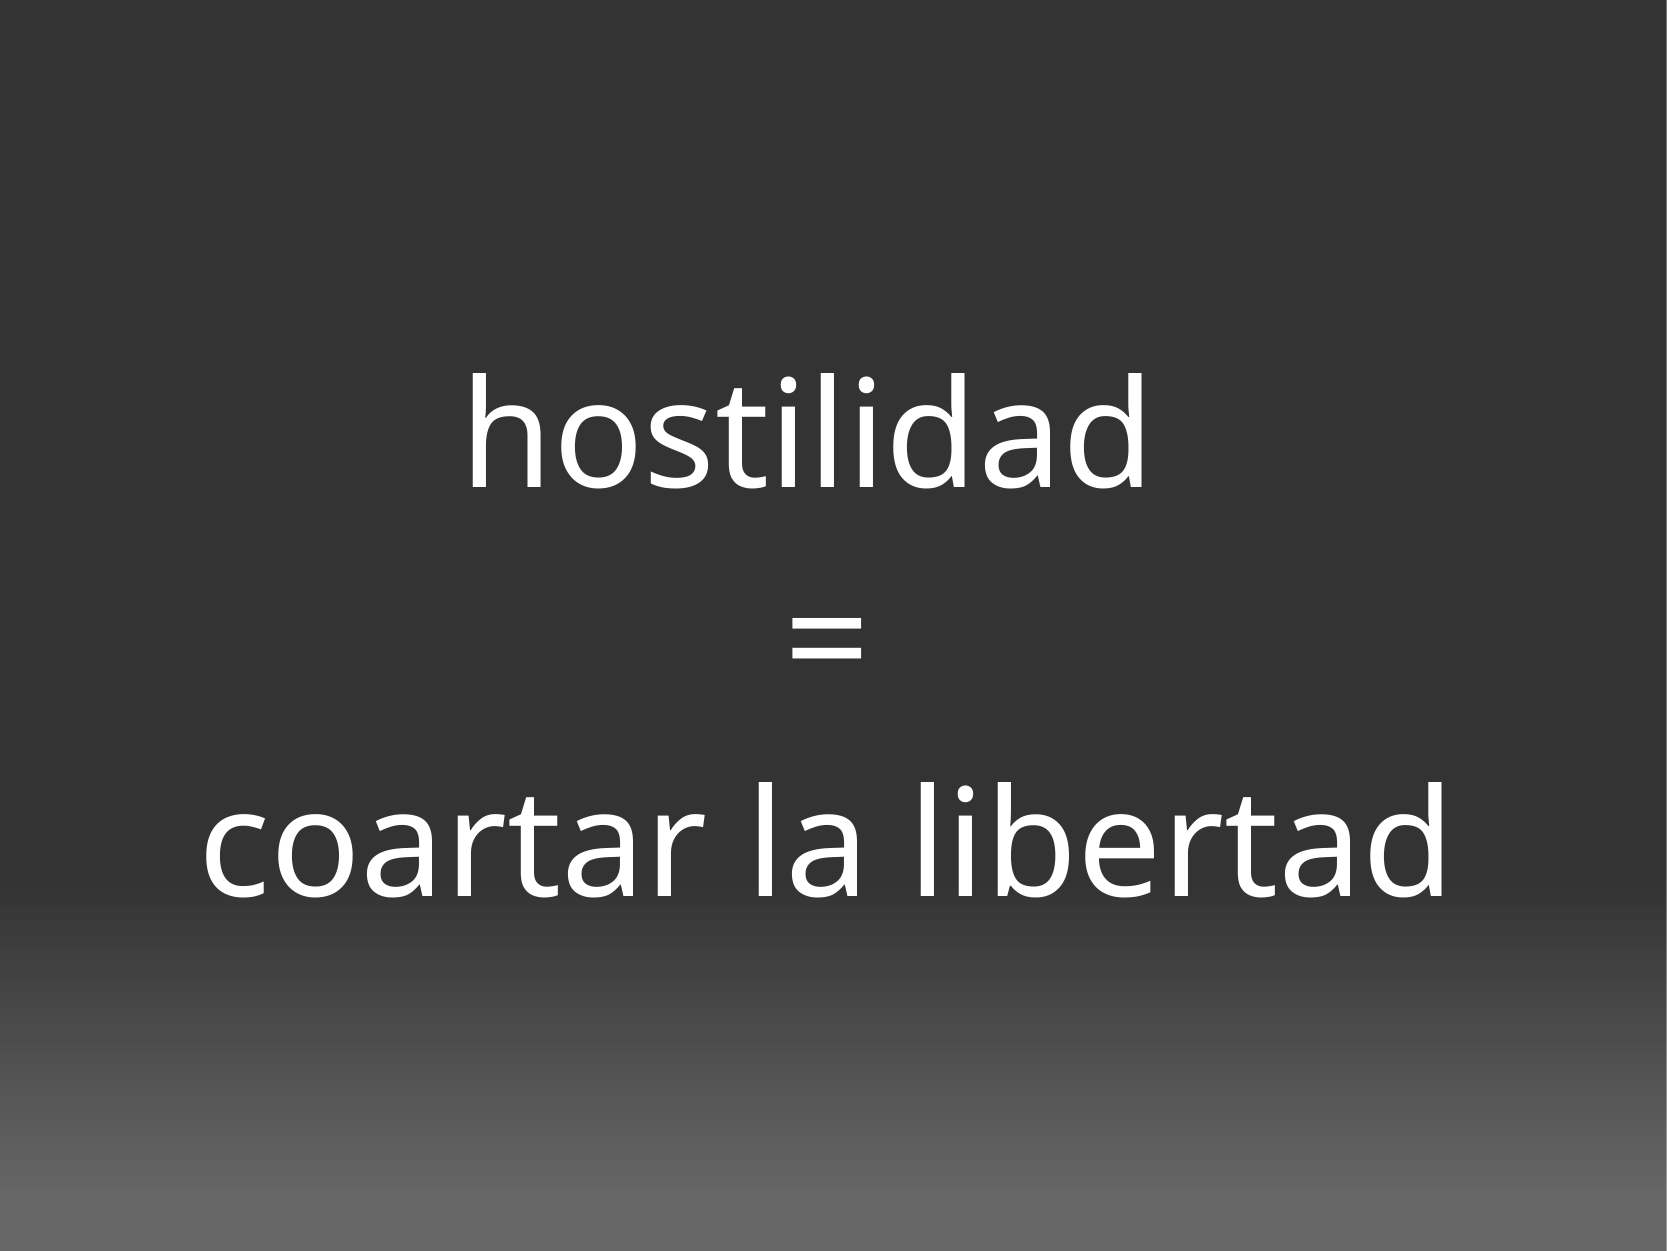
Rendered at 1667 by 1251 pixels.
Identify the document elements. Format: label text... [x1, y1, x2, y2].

picture [0, 0, 1667, 1251]
title hostilidad = coartar la libertad [118, 365, 1536, 902]
